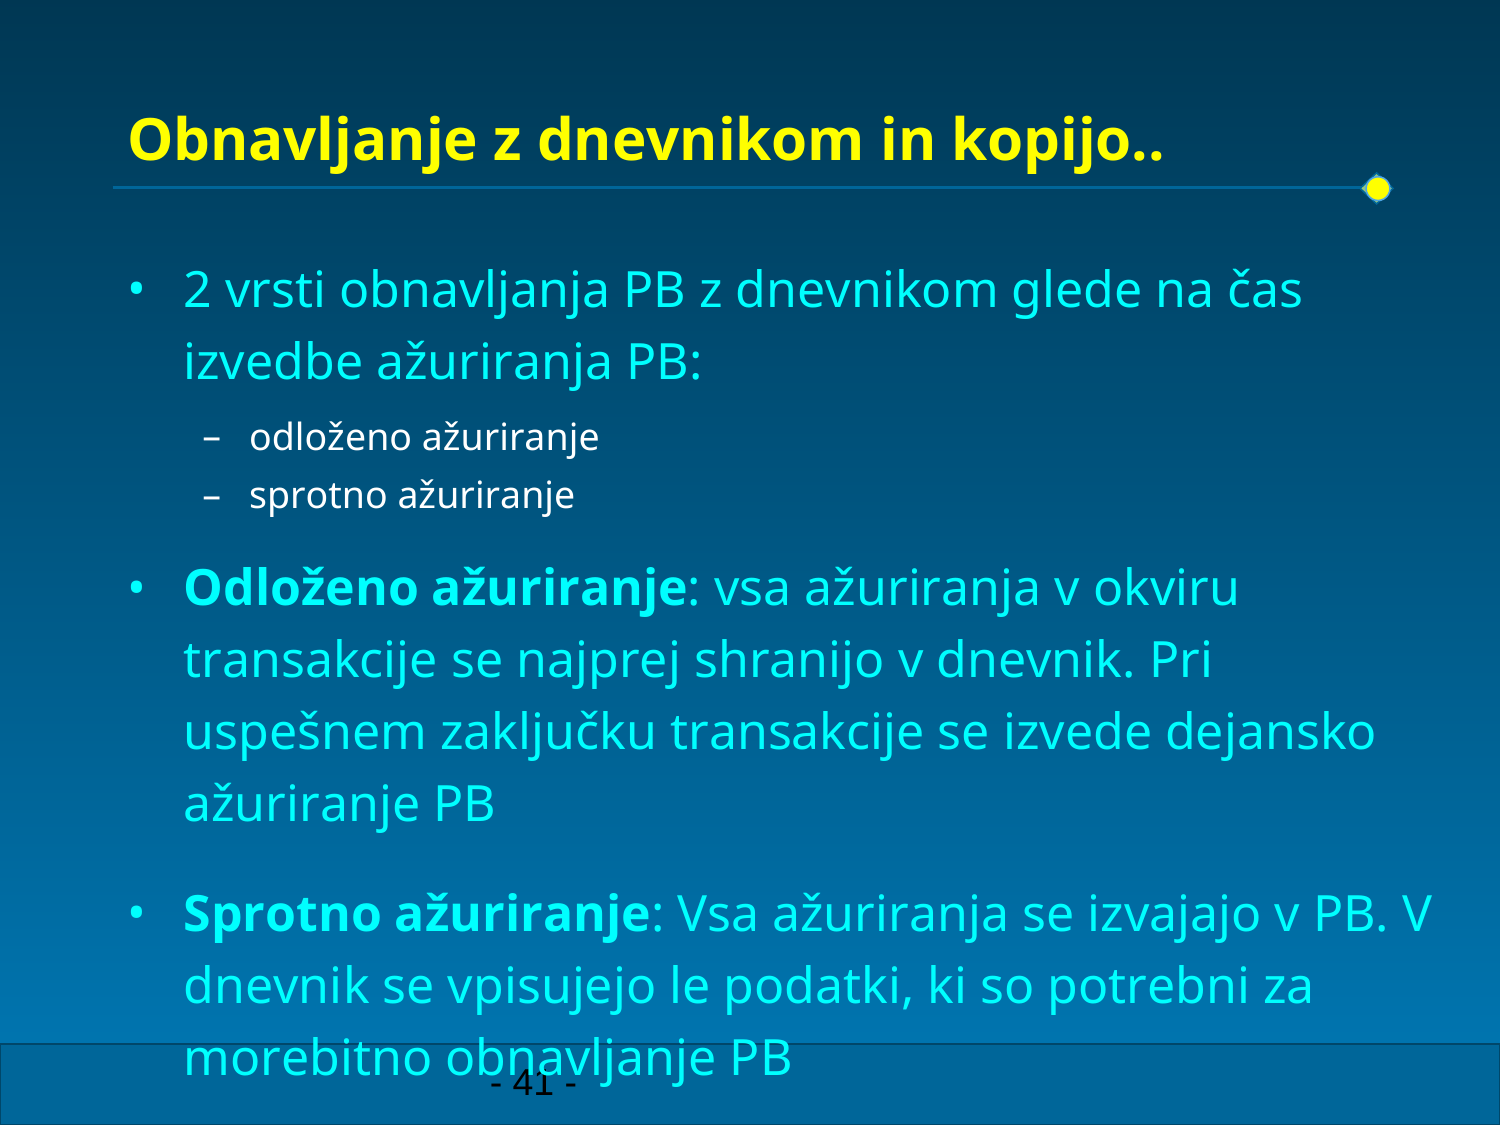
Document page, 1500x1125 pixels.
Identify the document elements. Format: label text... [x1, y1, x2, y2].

list 2 vrsti obnavljanja PB z dnevnikom glede na čas izvedbe ažuriranja PB: odloženo ažuriranje sprotno ažuriranje Odloženo ažuriranje: vsa ažuriranja v okviru transakcije se najprej shranijo v dnevnik. Pri uspešnem zaključku transakcije se izvede dejansko ažuriranje PB Sprotno ažuriranje: Vsa ažuriranja se izvajajo v PB. V dnevnik se vpisujejo le podatki, ki so potrebni za morebitno obnavljanje PB [112, 237, 1459, 1059]
title Obnavljanje z dnevnikom in kopijo.. [112, 94, 1388, 181]
